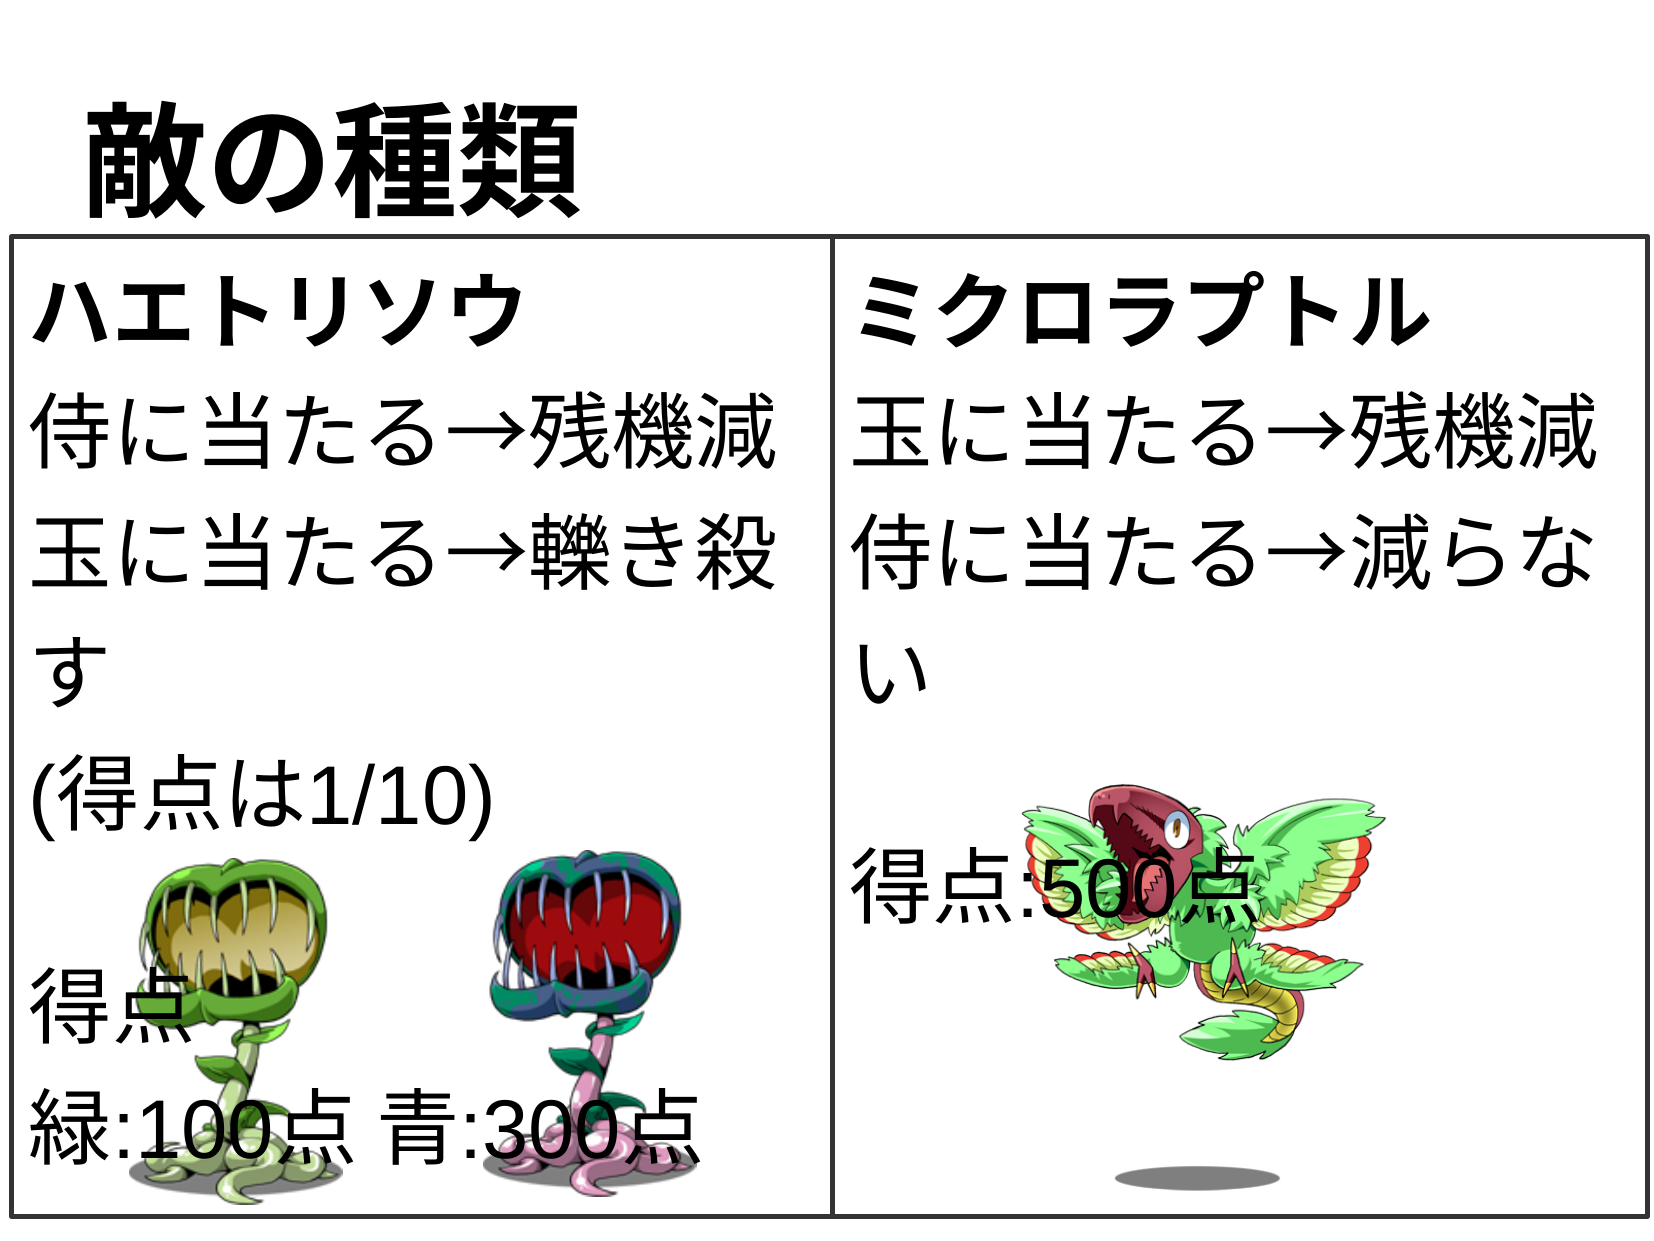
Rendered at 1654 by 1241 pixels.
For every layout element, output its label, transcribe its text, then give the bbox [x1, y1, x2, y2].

text_box ミクロラプトル 玉に当たる→残機減 侍に当たる→減らない 得点:500点 [832, 236, 1648, 1217]
text_box ハエトリソウ 侍に当たる→残機減 玉に当たる→轢き殺す (得点は1/10) 得点 緑:100点 青:300点 [11, 236, 830, 1217]
title 敵の種類 [82, 49, 1571, 234]
